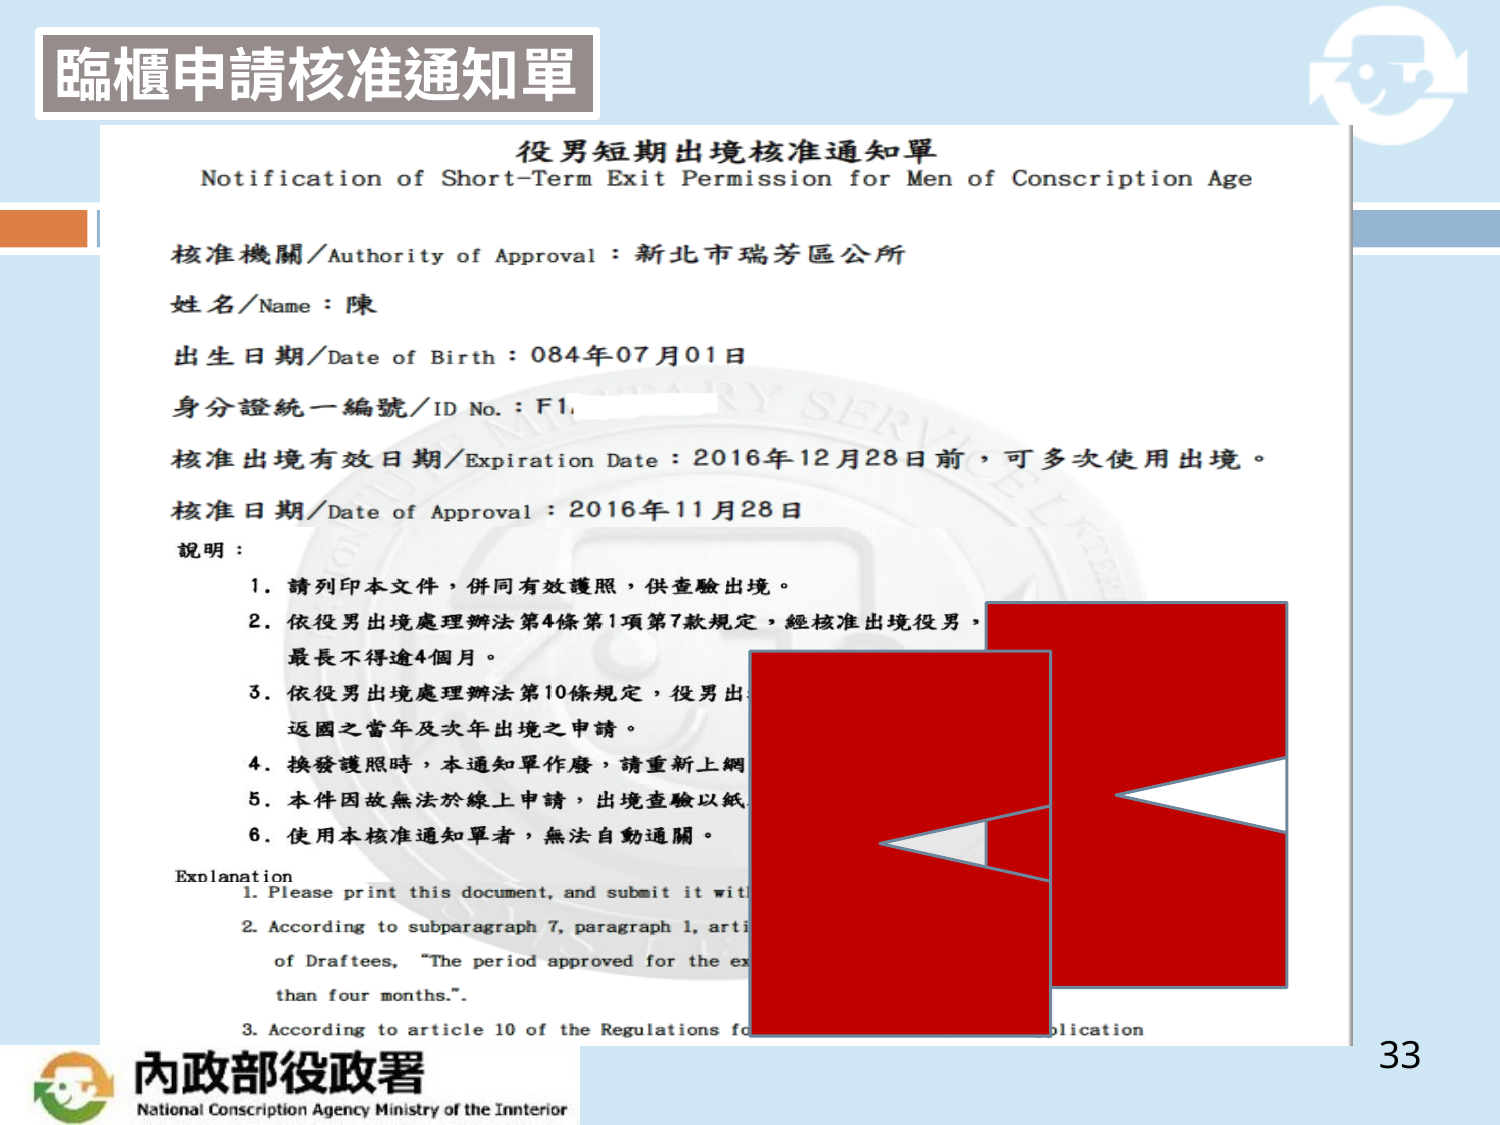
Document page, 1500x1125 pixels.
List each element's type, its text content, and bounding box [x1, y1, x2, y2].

text_box [749, 602, 1287, 1036]
picture [0, 0, 1473, 1125]
text_box 臨櫃申請核准通知單 [39, 30, 597, 116]
slide_number <編號> [1364, 1023, 1452, 1086]
